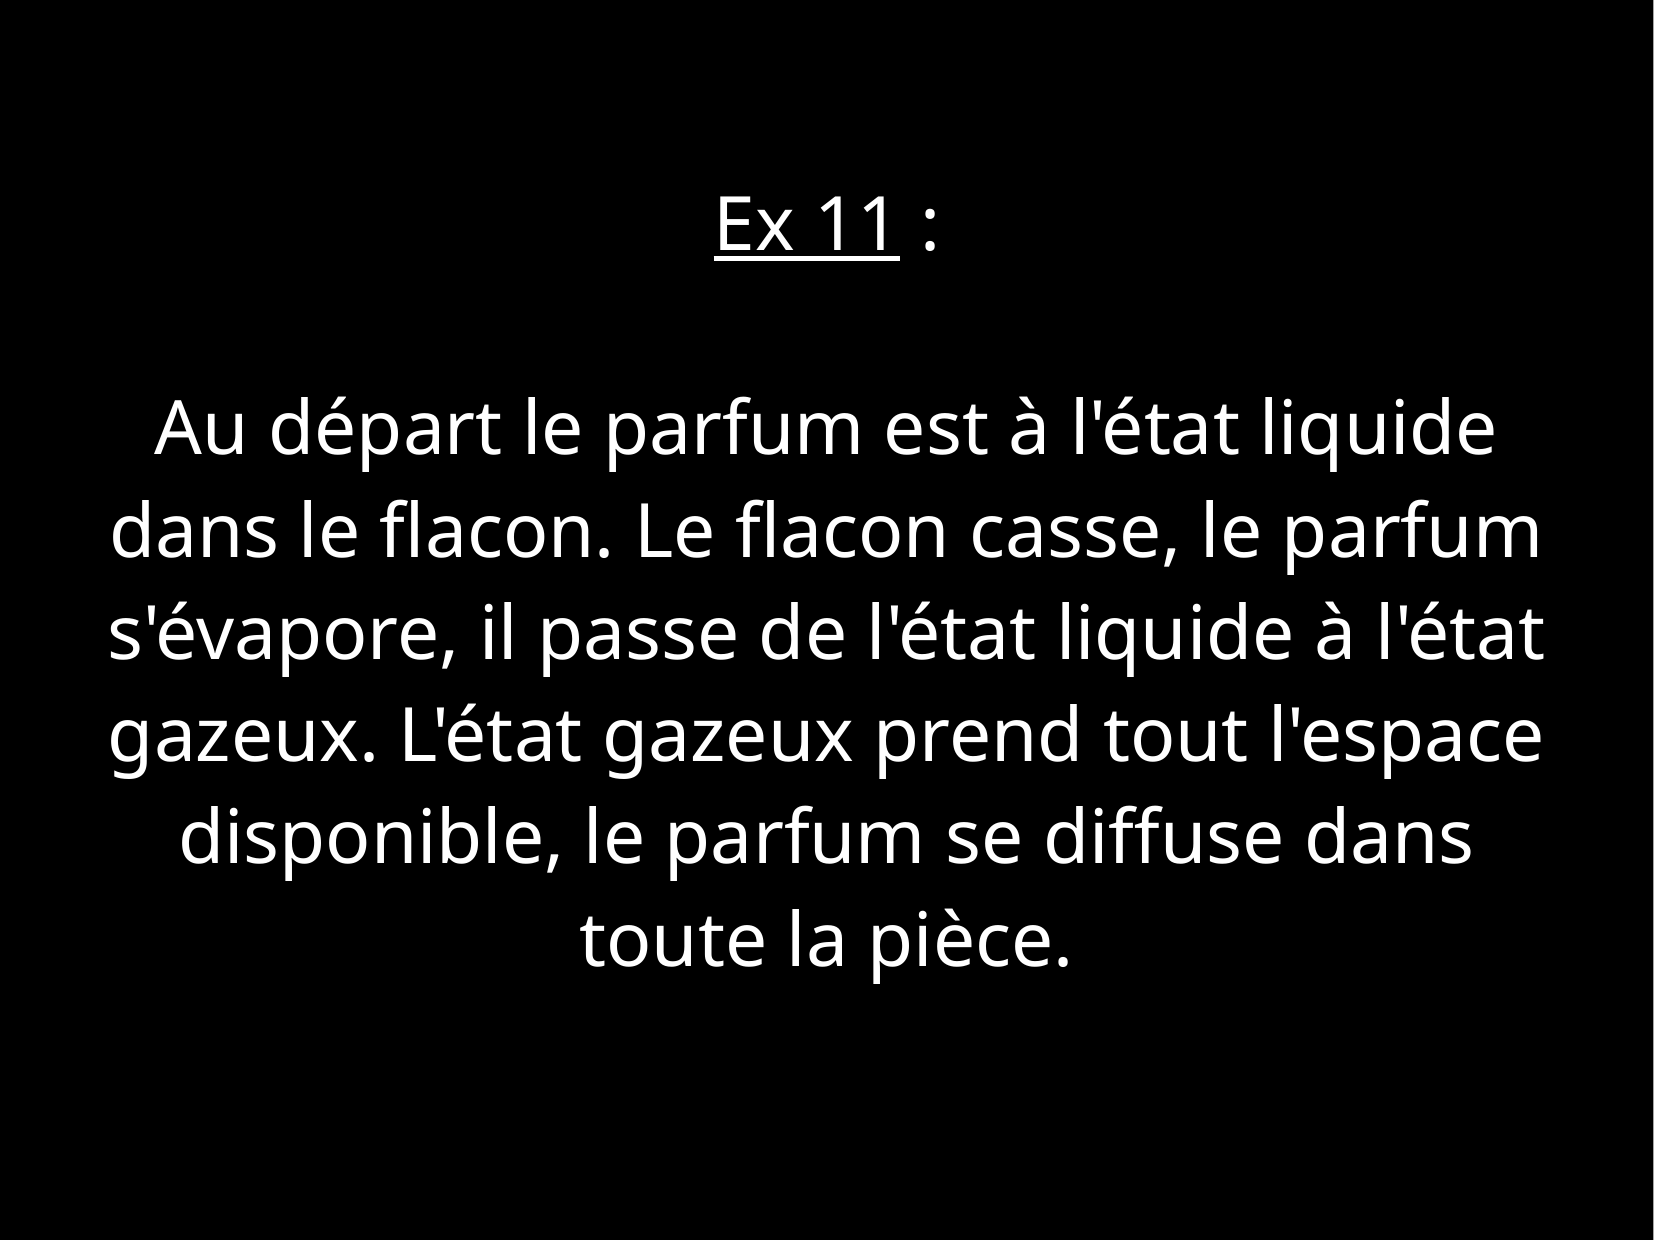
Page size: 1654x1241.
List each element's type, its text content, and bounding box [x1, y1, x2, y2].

subtitle Ex 11 : Au départ le parfum est à l'état liquide dans le flacon. Le flacon casse, le parfum s'évapore, il passe de l'état liquide à l'état gazeux. L'état gazeux prend tout l'espace disponible, le parfum se diffuse dans toute la pièce. [82, 49, 1571, 1109]
